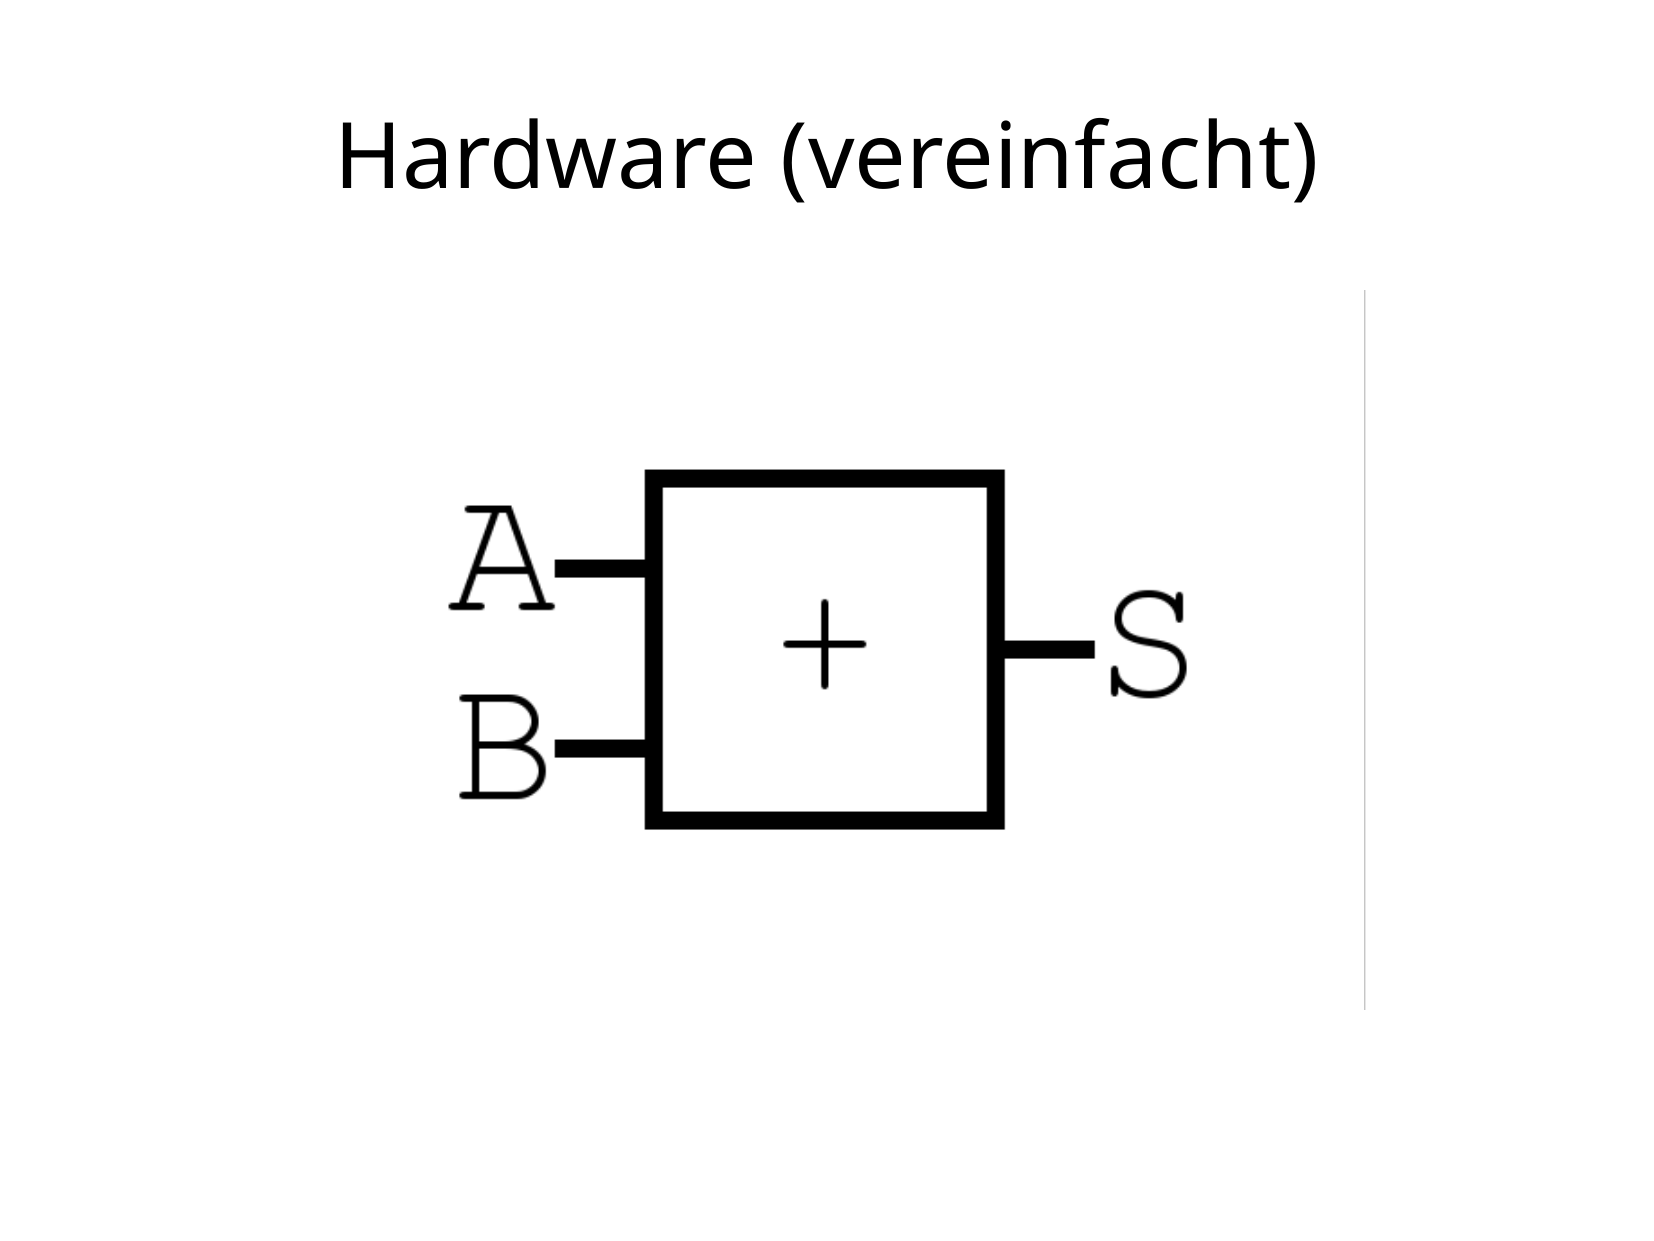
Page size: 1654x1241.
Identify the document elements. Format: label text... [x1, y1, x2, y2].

picture [287, 290, 1367, 1010]
title Hardware (vereinfacht) [82, 49, 1571, 257]
